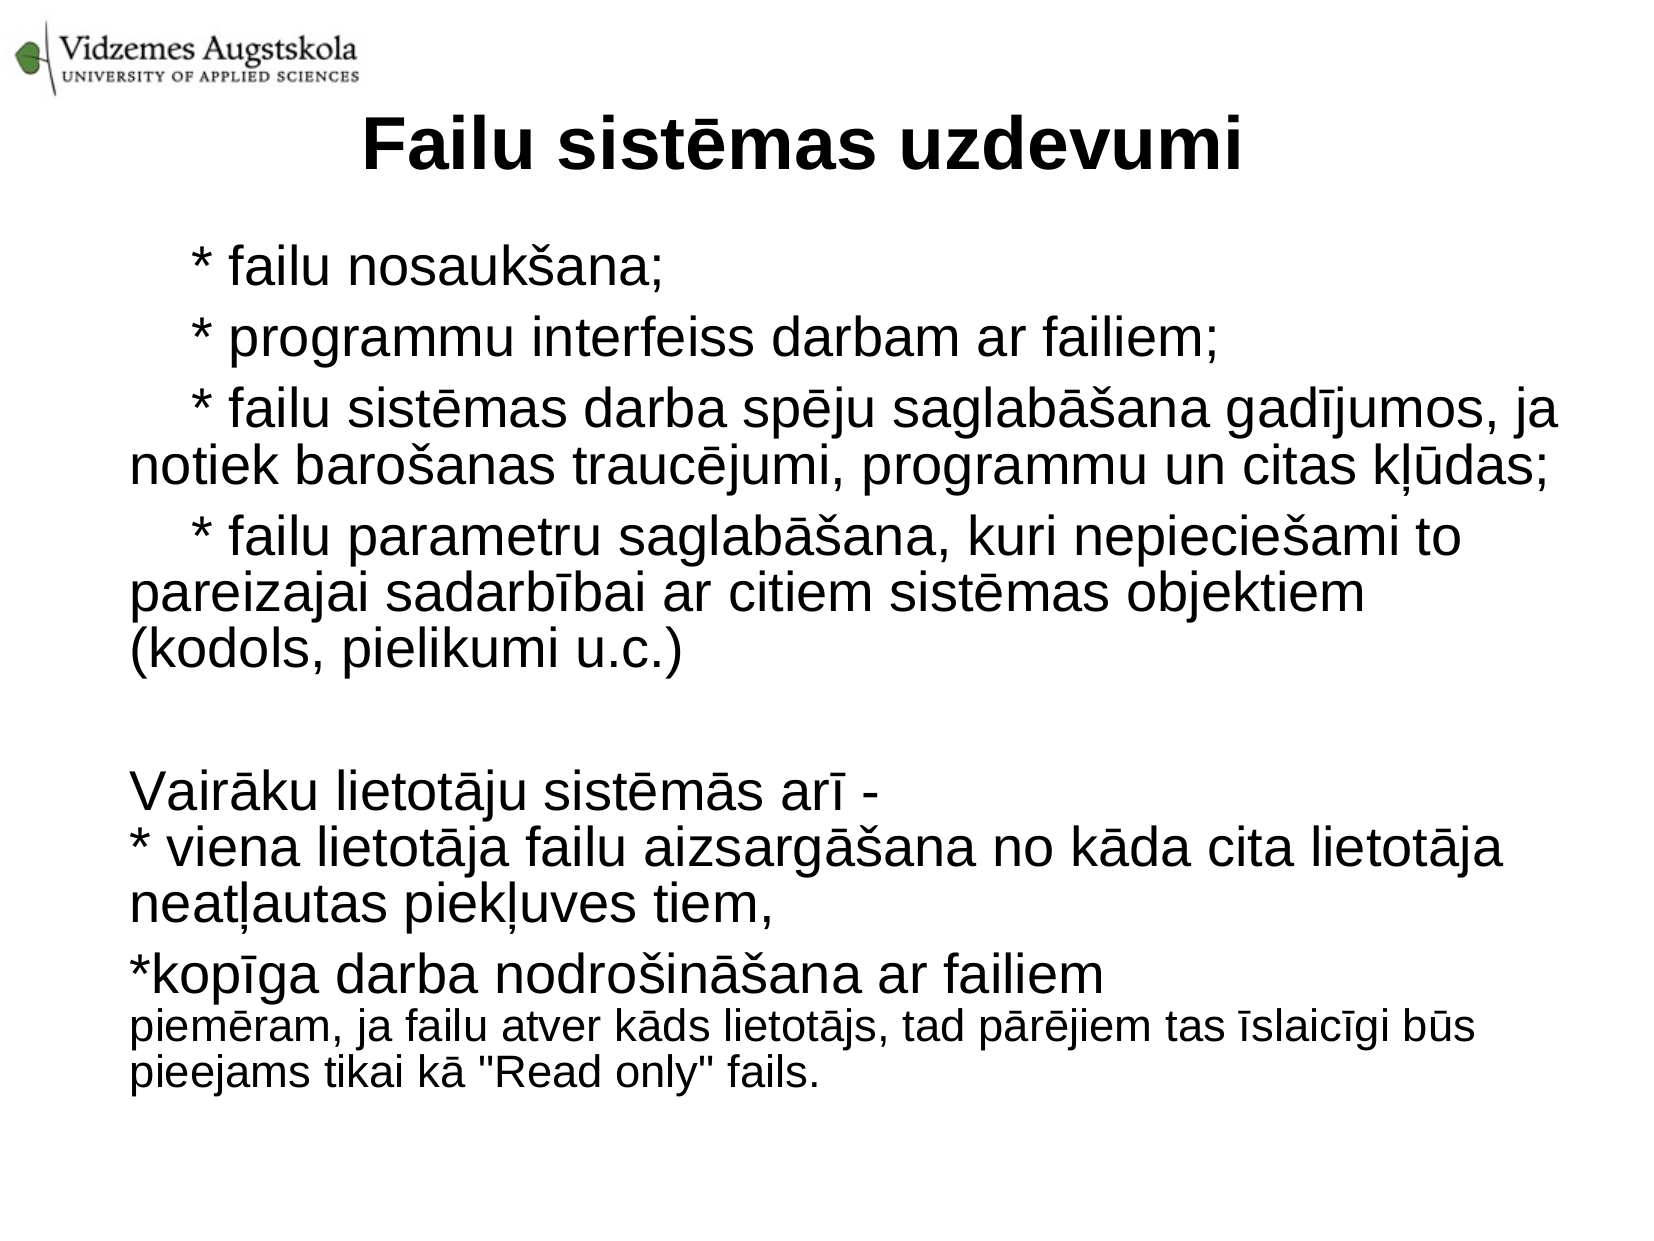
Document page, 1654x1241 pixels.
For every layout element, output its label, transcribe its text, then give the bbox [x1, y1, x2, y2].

picture [5, 2, 368, 113]
title Failu sistēmas uzdevumi [94, 103, 1512, 188]
list * failu nosaukšana; * programmu interfeiss darbam ar failiem; * failu sistēmas darba spēju saglabāšana gadījumos, ja notiek barošanas traucējumi, programmu un citas kļūdas; * failu parametru saglabāšana, kuri nepieciešami to pareizajai sadarbībai ar citiem sistēmas objektiem (kodols, pielikumi u.c.) Vairāku lietotāju sistēmās arī - * viena lietotāja failu aizsargāšana no kāda cita lietotāja neatļautas piekļuves tiem, *kopīga darba nodrošināšana ar failiem piemēram, ja failu atver kāds lietotājs, tad pārējiem tas īslaicīgi būs pieejams tikai kā "Read only" fails. [82, 236, 1569, 1107]
